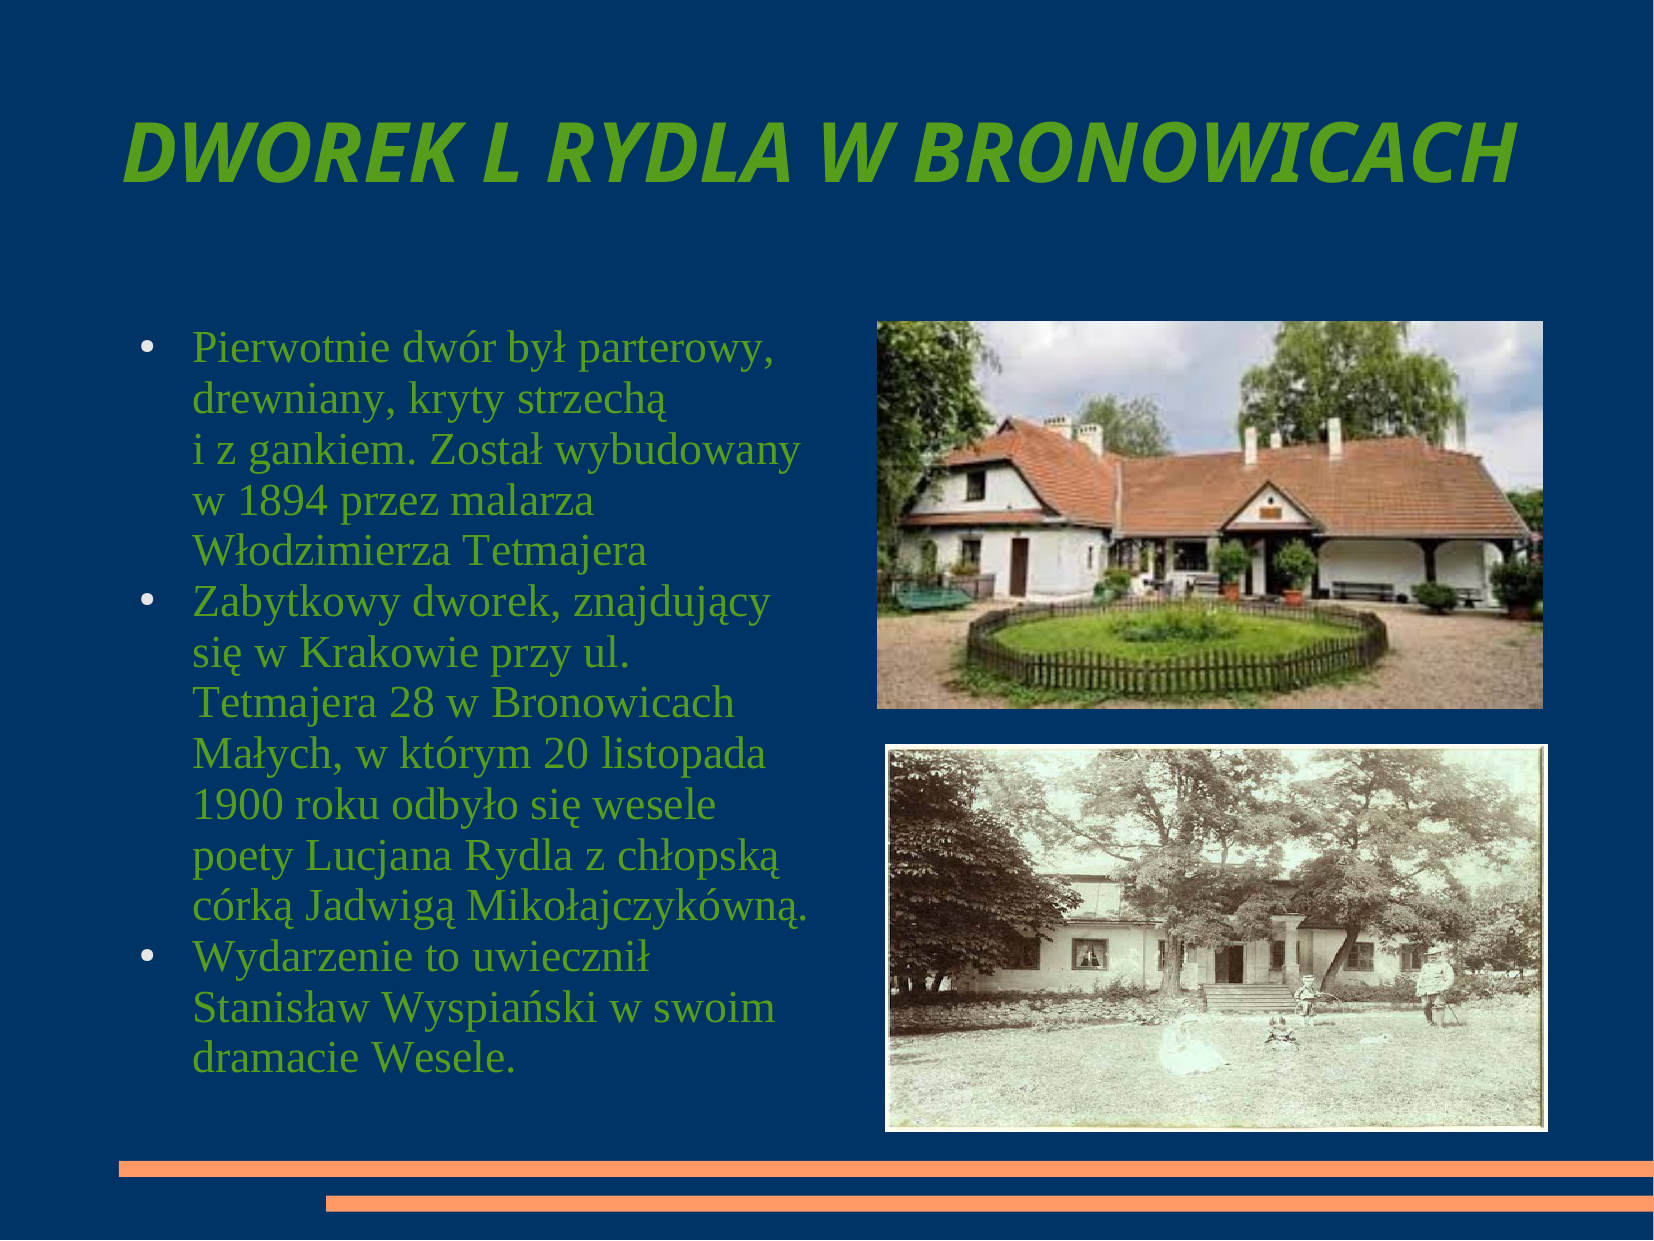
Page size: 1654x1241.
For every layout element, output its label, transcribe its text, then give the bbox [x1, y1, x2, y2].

list Pierwotnie dwór był parterowy, drewniany, kryty strzechą i z gankiem. Został wybudowany w 1894 przez malarza Włodzimierza Tetmajera Zabytkowy dworek, znajdujący się w Krakowie przy ul. Tetmajera 28 w Bronowicach Małych, w którym 20 listopada 1900 roku odbyło się wesele poety Lucjana Rydla z chłopską córką Jadwigą Mikołajczykówną. Wydarzenie to uwiecznił Stanisław Wyspiański w swoim dramacie Wesele. [121, 322, 824, 1132]
picture [877, 321, 1543, 709]
title DWOREK L RYDLA W BRONOWICACH [121, 46, 1534, 254]
picture [885, 744, 1548, 1132]
